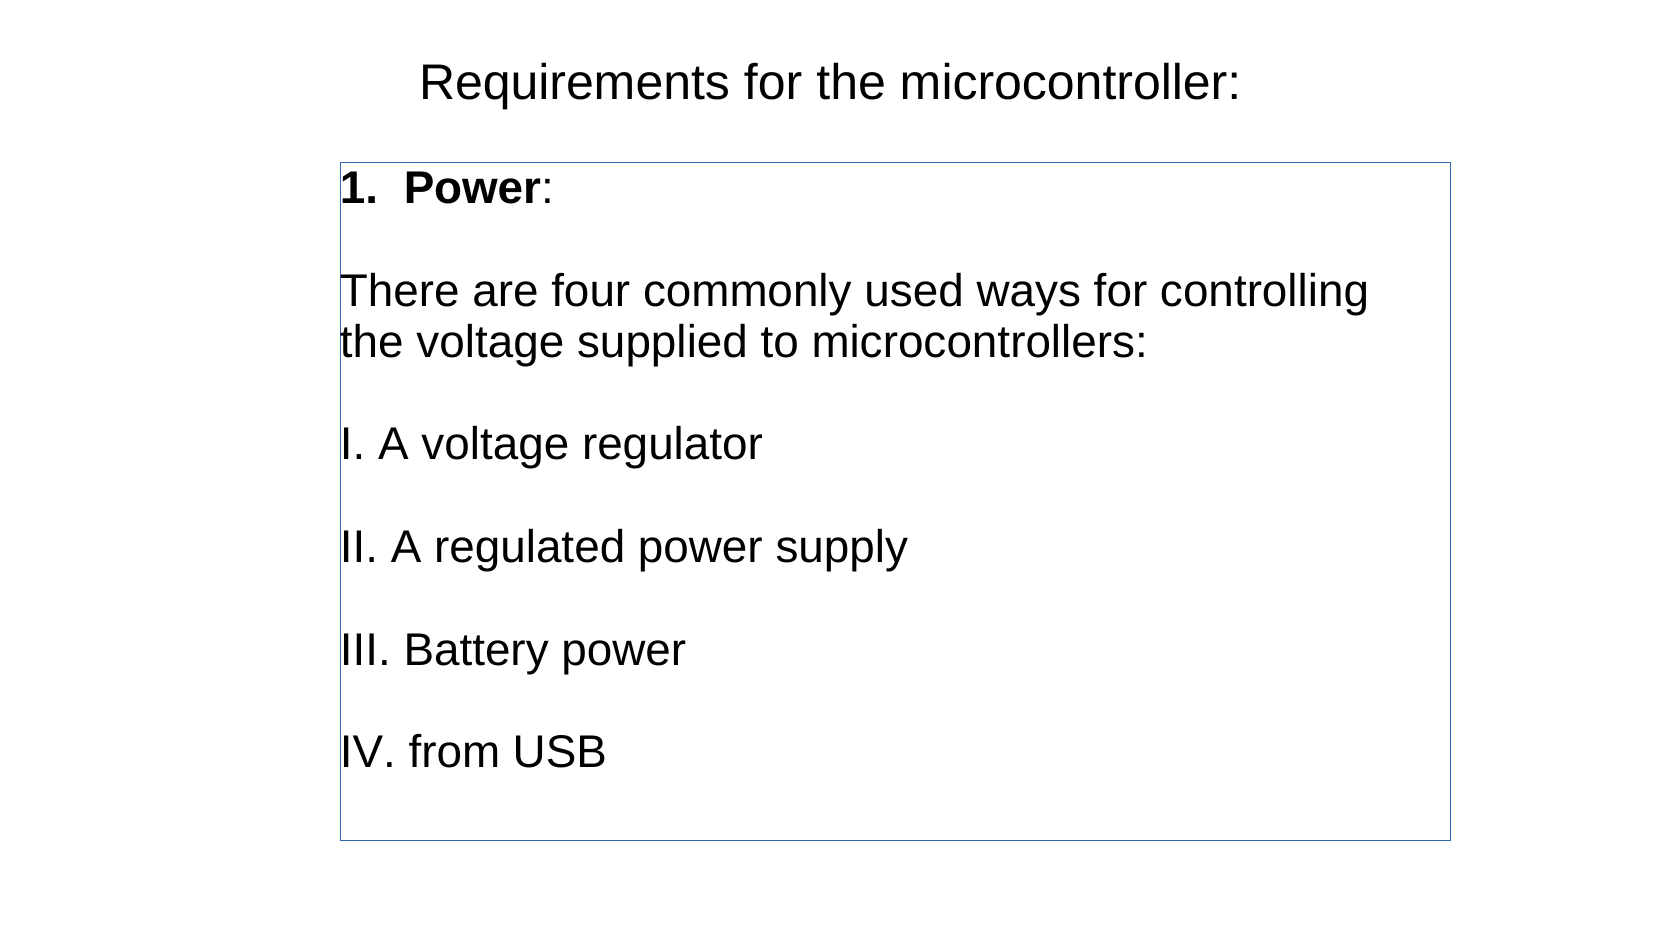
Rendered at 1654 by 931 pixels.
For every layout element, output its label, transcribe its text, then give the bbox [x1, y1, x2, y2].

title Requirements for the microcontroller: [182, 45, 1479, 120]
text_box 1. Power: There are four commonly used ways for controlling the voltage supplied to microcontrollers: I. A voltage regulator II. A regulated power supply III. Battery power IV. from USB [340, 162, 1451, 841]
